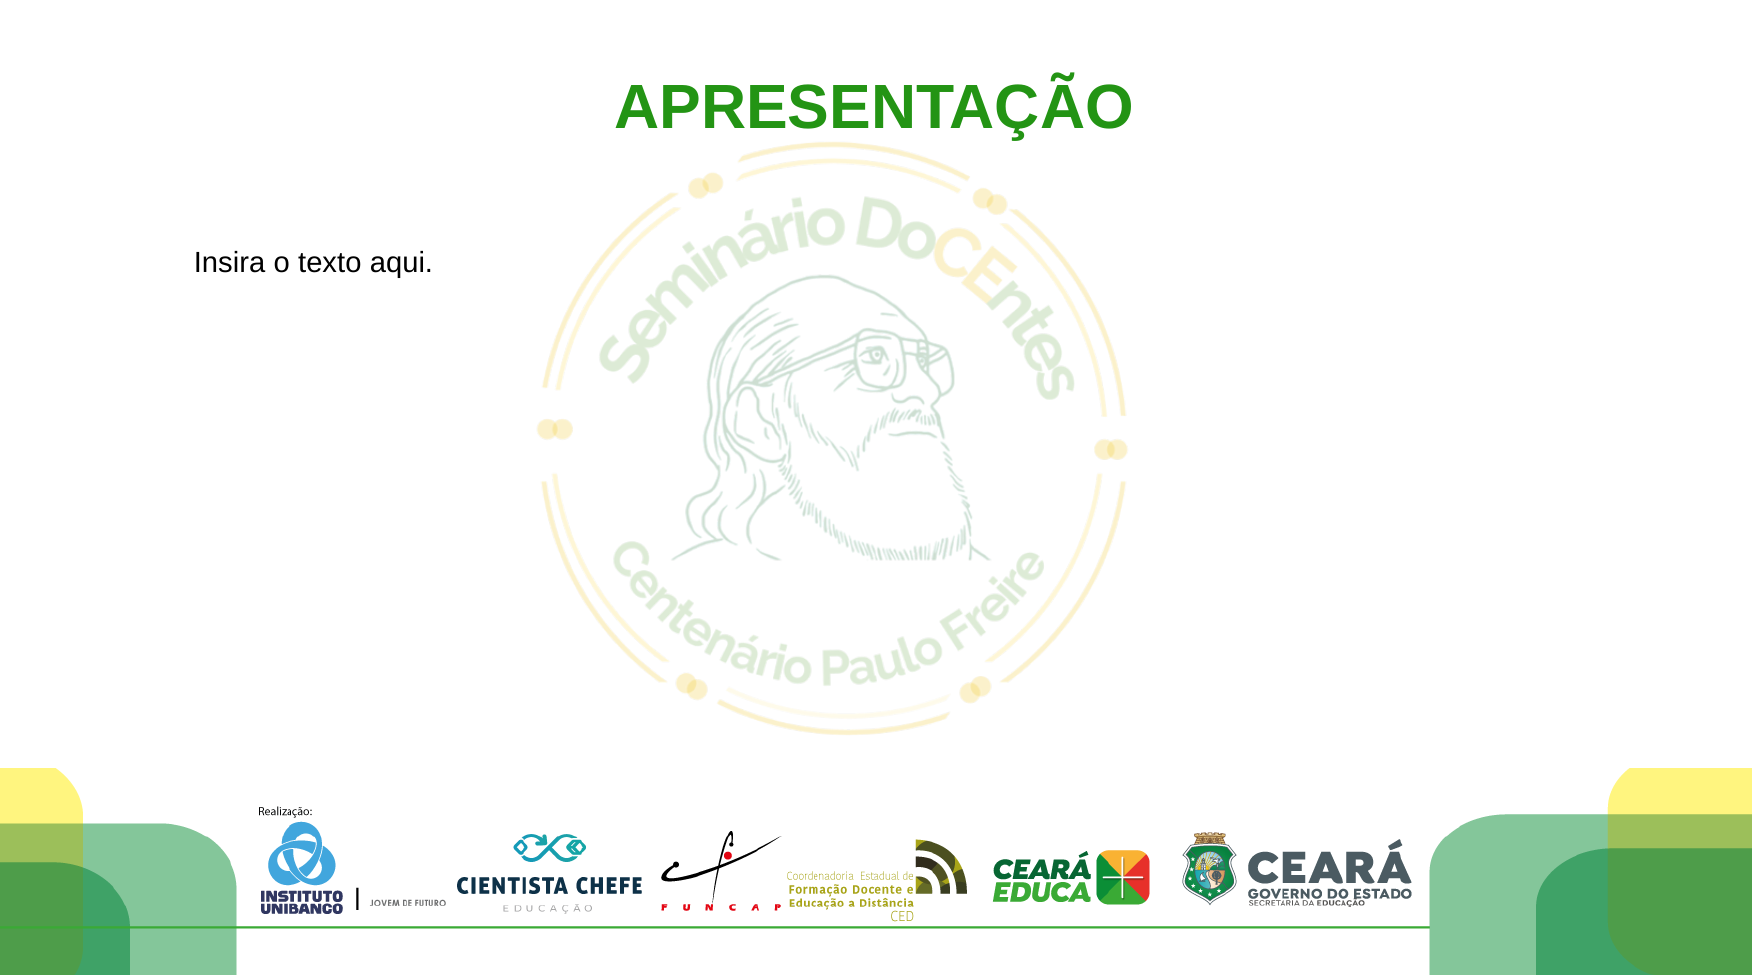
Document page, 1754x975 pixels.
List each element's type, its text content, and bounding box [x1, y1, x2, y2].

text_box Insira o texto aqui. [178, 228, 1023, 294]
picture [0, 0, 1752, 975]
text_box APRESENTAÇÃO [561, 58, 1188, 149]
